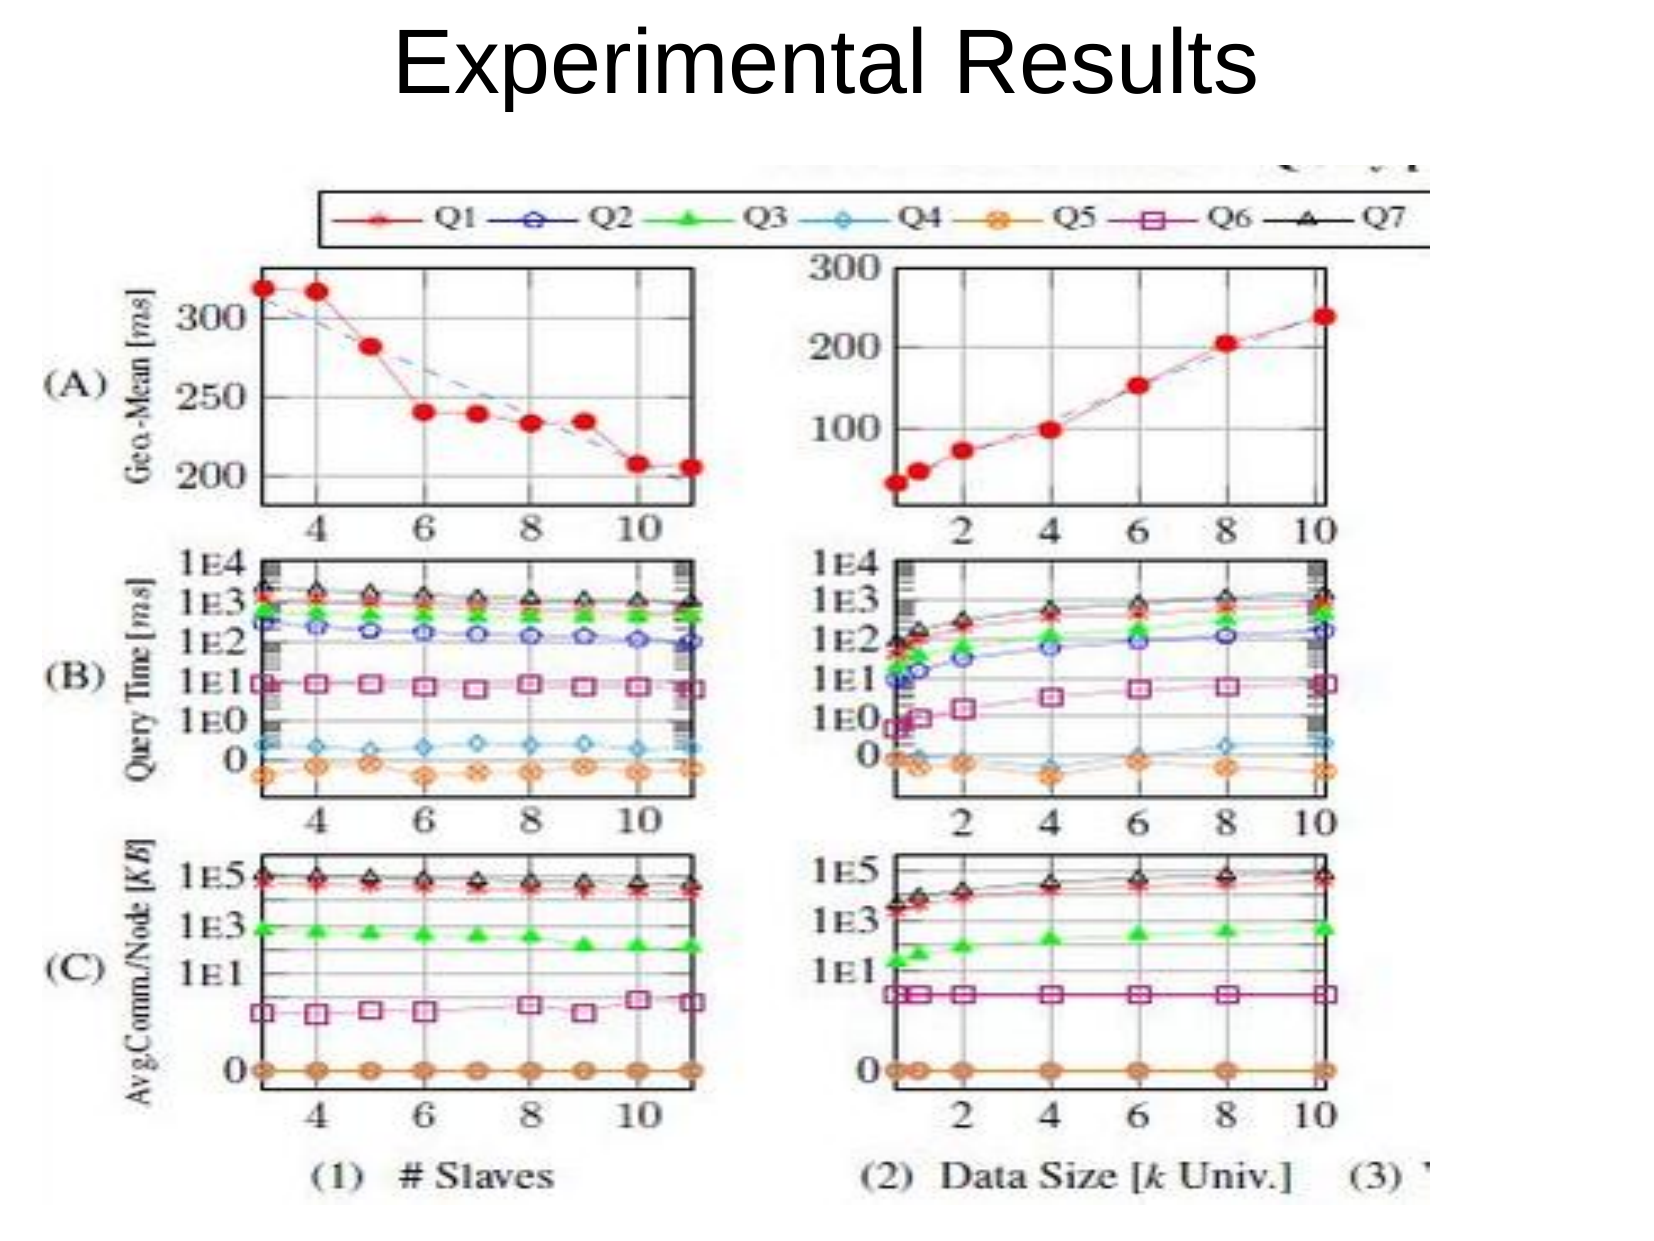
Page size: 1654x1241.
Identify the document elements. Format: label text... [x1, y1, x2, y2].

picture [42, 165, 1430, 1205]
title Experimental Results [0, 0, 1654, 130]
